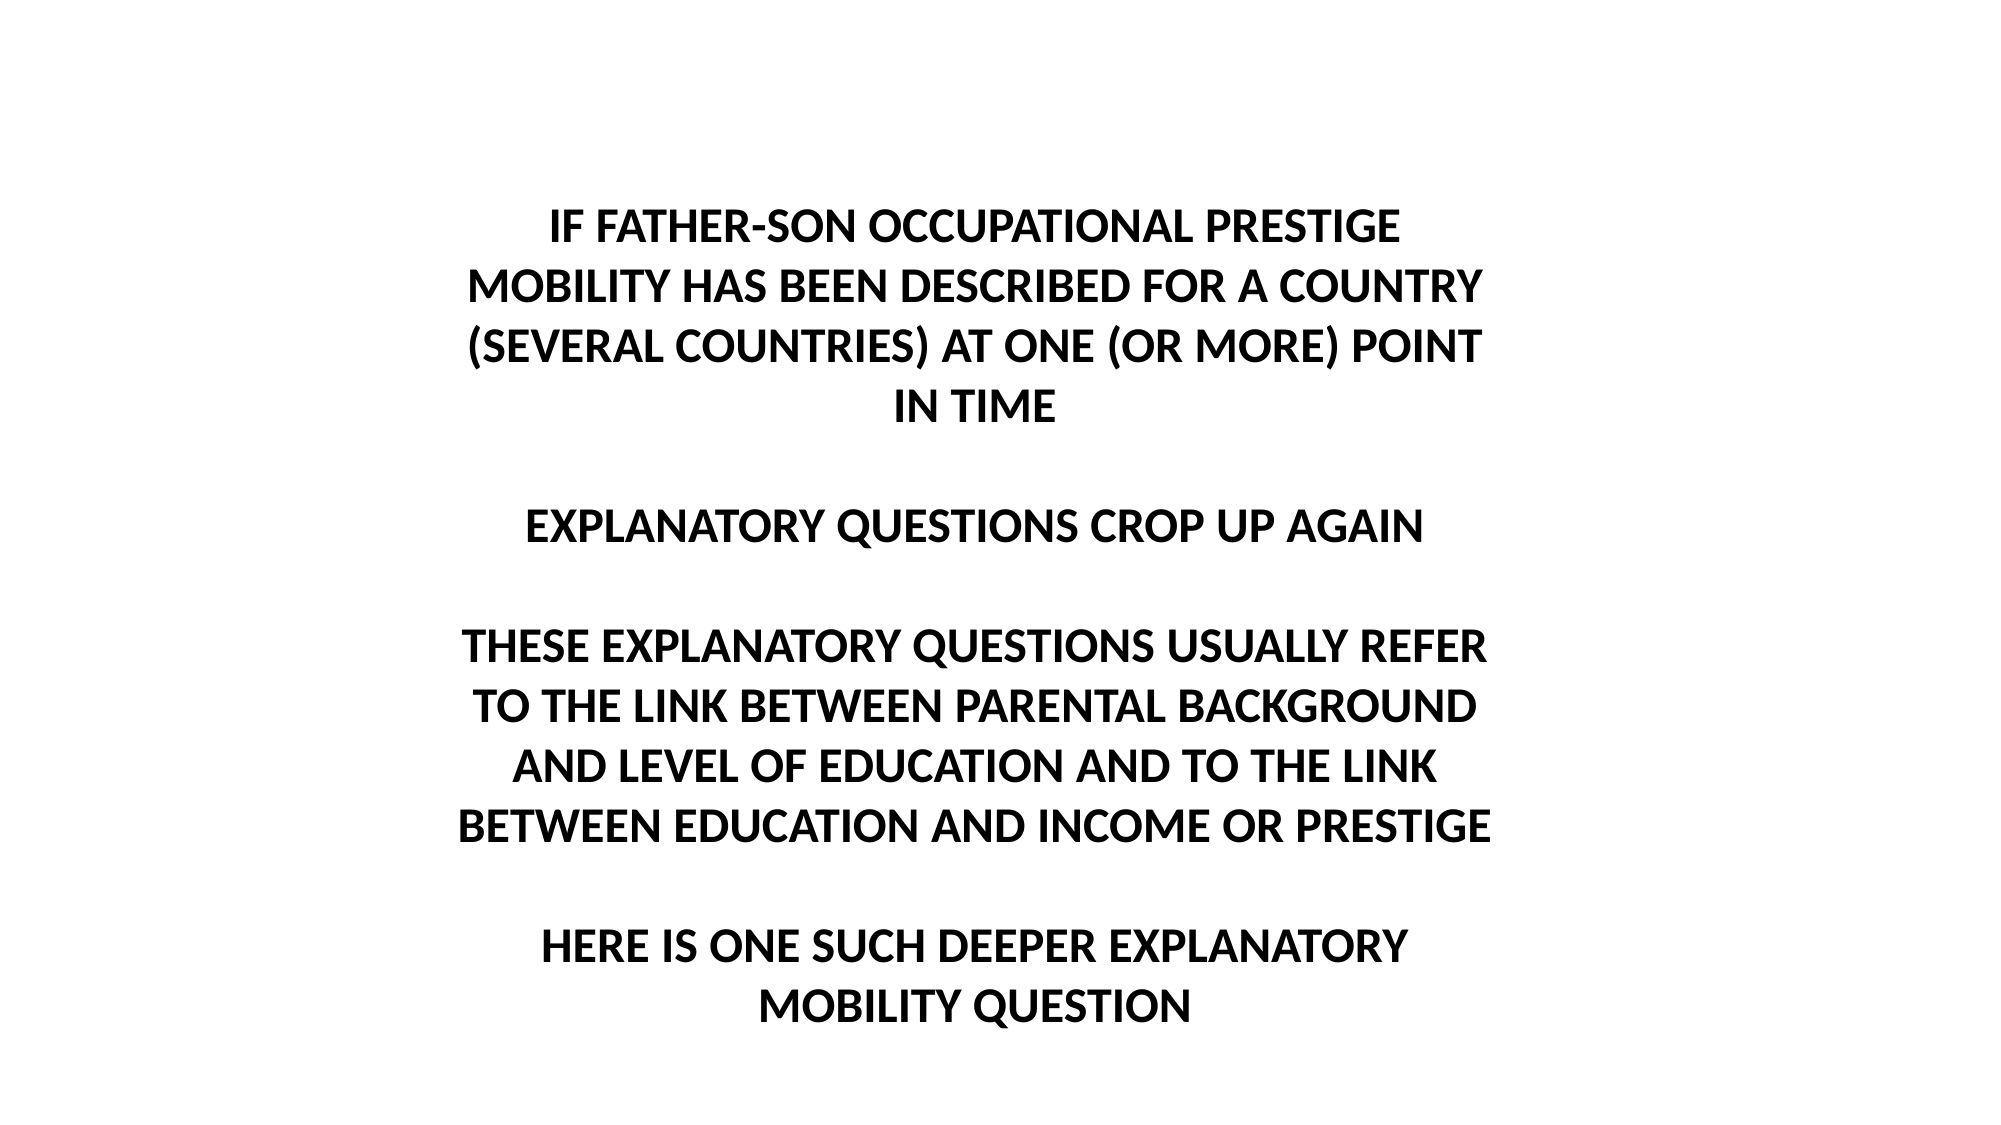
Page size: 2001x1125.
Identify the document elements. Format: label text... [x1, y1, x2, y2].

text_box IF FATHER-SON OCCUPATIONAL PRESTIGE MOBILITY HAS BEEN DESCRIBED FOR A COUNTRY (SEVERAL COUNTRIES) AT ONE (OR MORE) POINT IN TIME EXPLANATORY QUESTIONS CROP UP AGAIN THESE EXPLANATORY QUESTIONS USUALLY REFER TO THE LINK BETWEEN PARENTAL BACKGROUND AND LEVEL OF EDUCATION AND TO THE LINK BETWEEN EDUCATION AND INCOME OR PRESTIGE HERE IS ONE SUCH DEEPER EXPLANATORY MOBILITY QUESTION [426, 184, 1525, 988]
